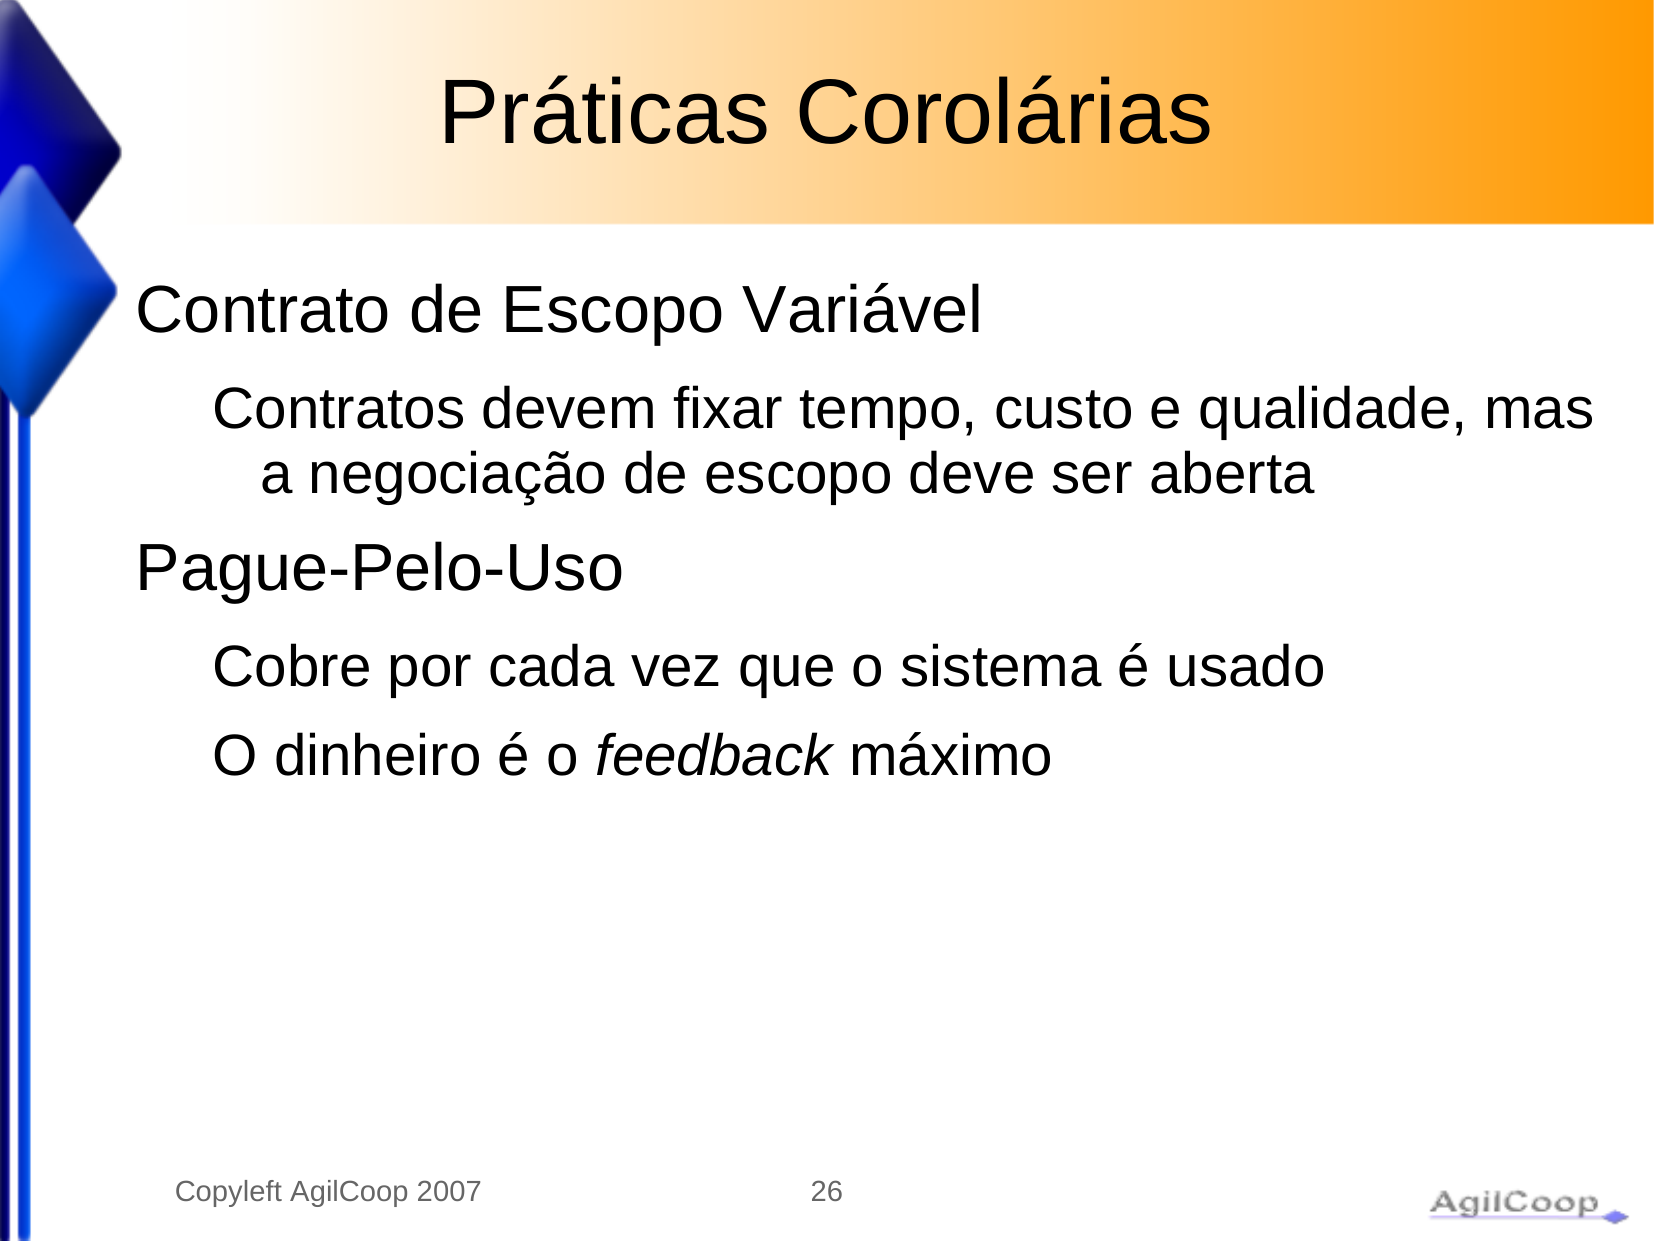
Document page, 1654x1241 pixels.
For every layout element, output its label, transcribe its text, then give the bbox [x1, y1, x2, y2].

list Contrato de Escopo Variável Contratos devem fixar tempo, custo e qualidade, mas a negociação de escopo deve ser aberta Pague-Pelo-Uso Cobre por cada vez que o sistema é usado O dinheiro é o feedback máximo [118, 271, 1607, 1123]
title Práticas Corolárias [82, 8, 1571, 216]
picture [0, 0, 1654, 1241]
